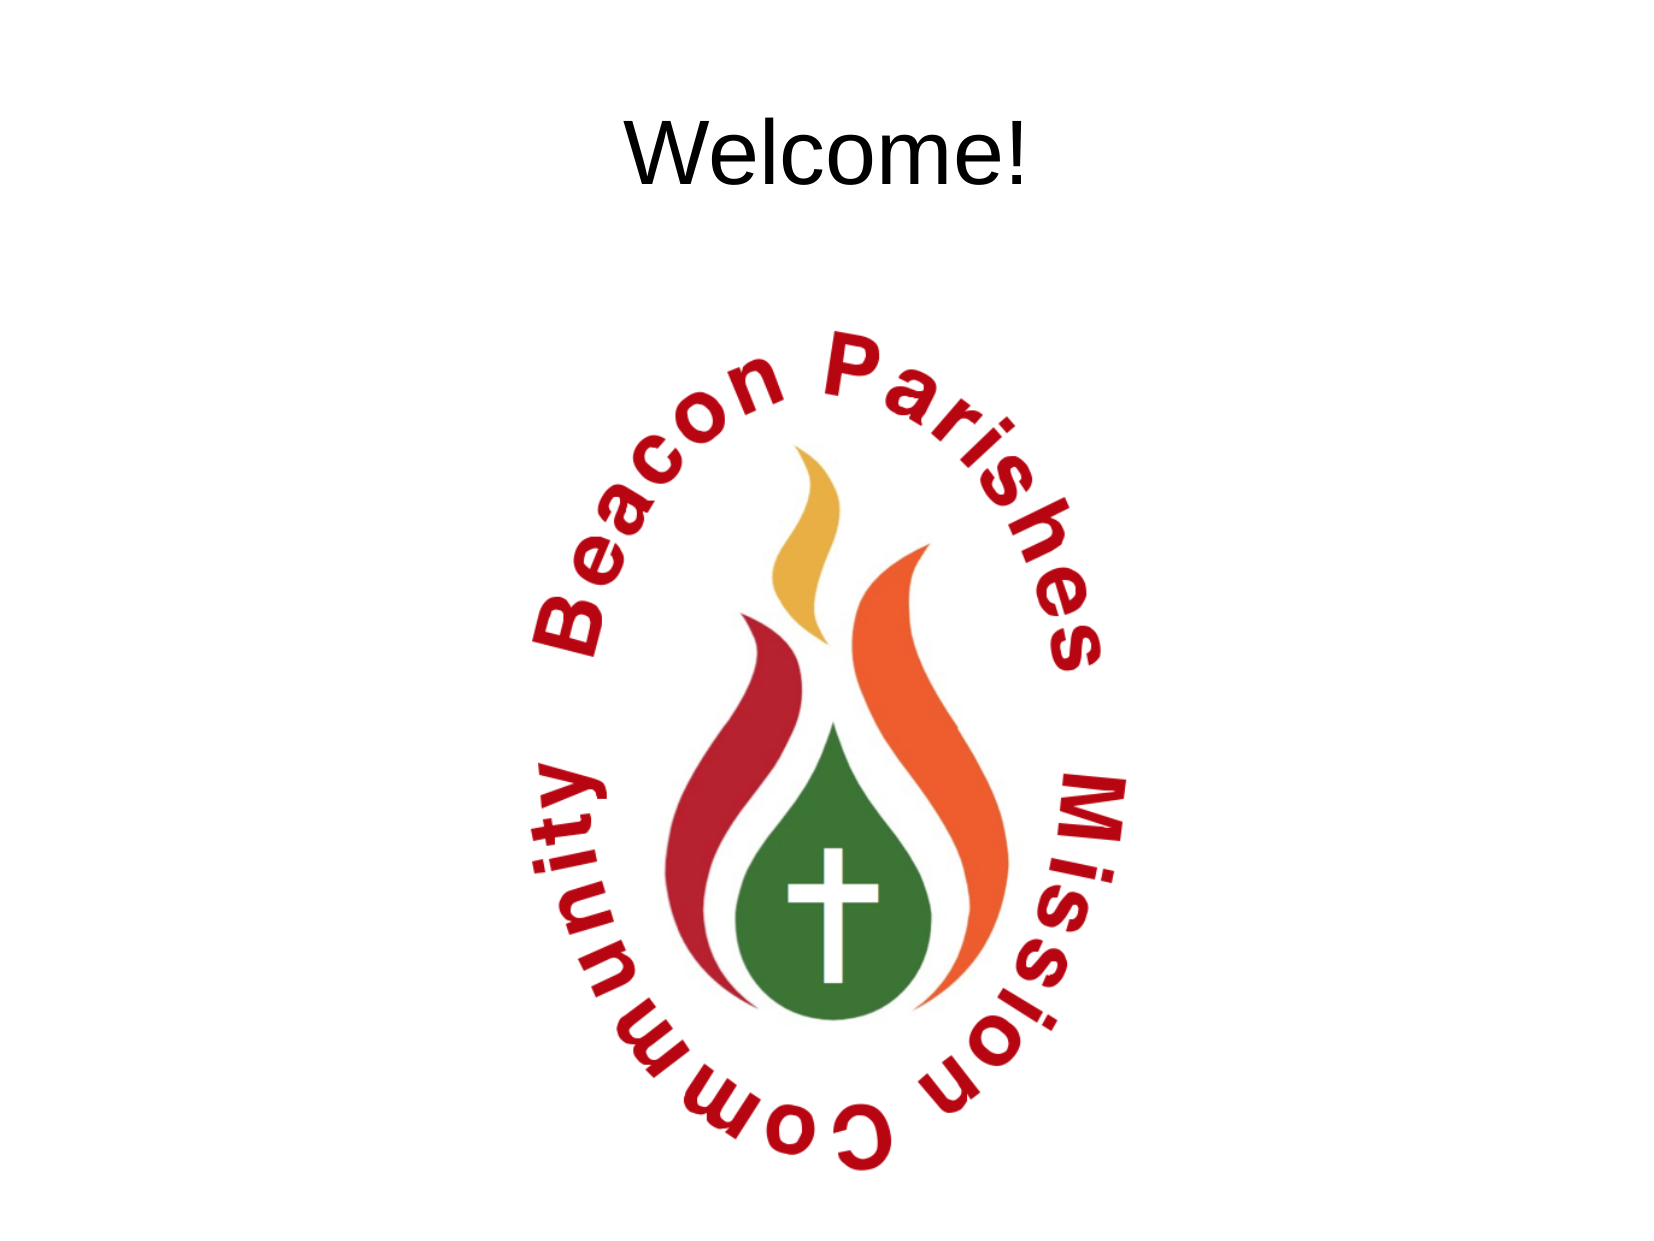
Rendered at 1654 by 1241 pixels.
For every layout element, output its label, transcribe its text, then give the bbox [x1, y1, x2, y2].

picture [496, 307, 1160, 1196]
title Welcome! [82, 49, 1571, 257]
